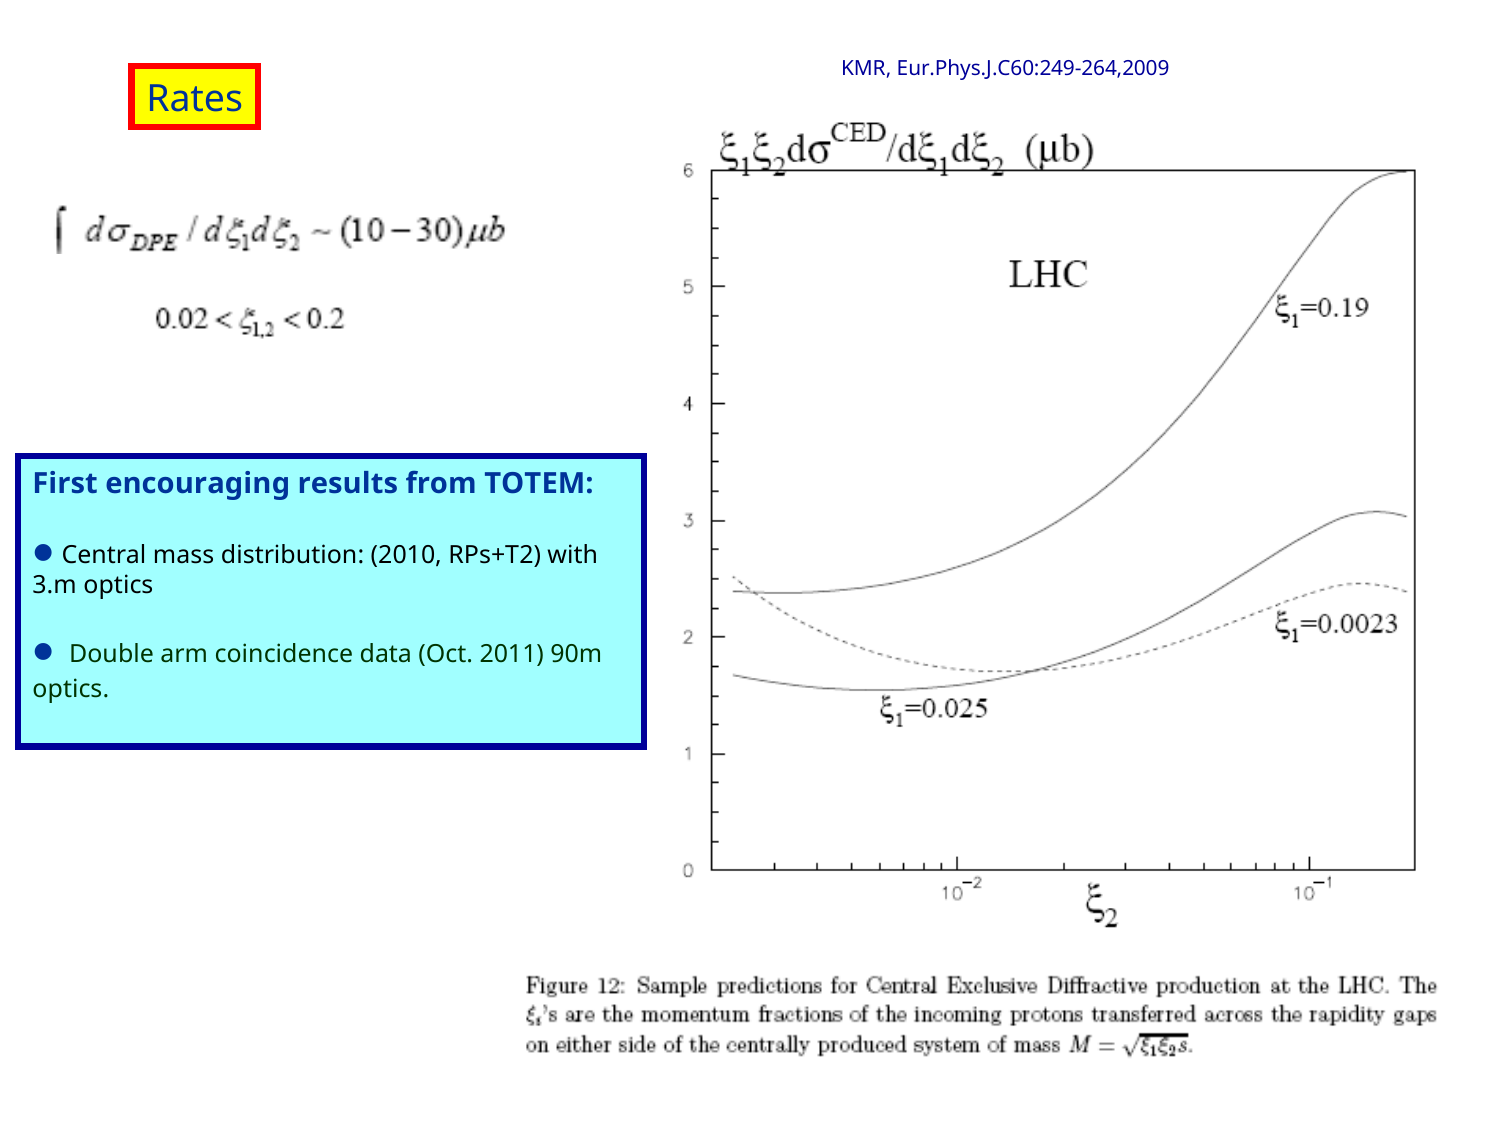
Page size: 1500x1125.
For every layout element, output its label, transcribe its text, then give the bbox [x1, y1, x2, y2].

text_box First encouraging results from TOTEM: Central mass distribution: (2010, RPs+T2) with 3.m optics  Double arm coincidence data (Oct. 2011) 90m optics. [17, 456, 644, 747]
picture [525, 101, 1465, 1083]
picture [41, 202, 550, 254]
text_box Rates [131, 66, 259, 127]
picture [124, 282, 373, 343]
text_box KMR, Eur.Phys.J.C60:249-264,2009 [826, 42, 1191, 88]
